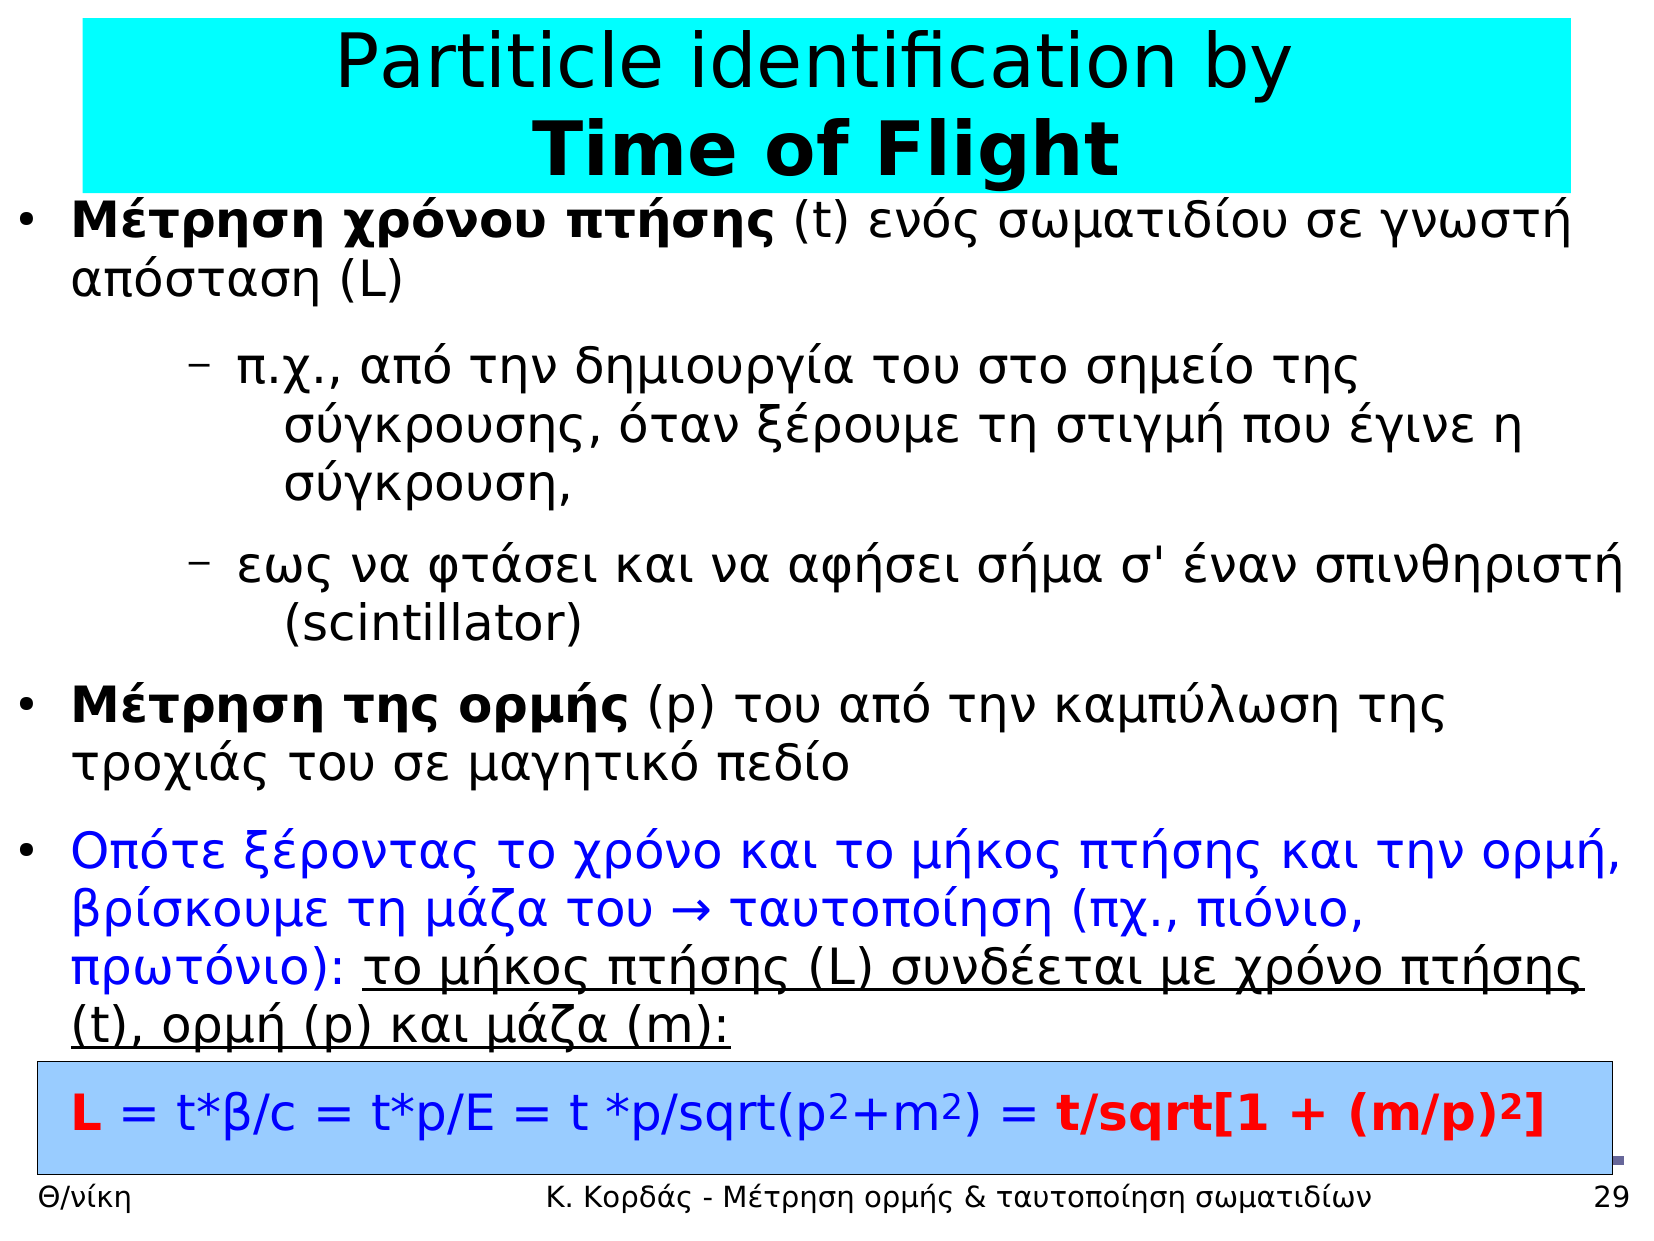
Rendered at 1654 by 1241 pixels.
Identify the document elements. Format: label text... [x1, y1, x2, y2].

text_box [37, 1168, 1613, 1175]
list Μέτρηση χρόνου πτήσης (t) ενός σωματιδίου σε γνωστή απόσταση (L) π.χ., από την δημιουργία του στο σημείο της σύγκρουσης, όταν ξέρουμε τη στιγμή που έγινε η σύγκρουση, εως να φτάσει και να αφήσει σήμα σ' έναν σπινθηριστή (scintillator) Μέτρηση της ορμής (p) του από την καμπύλωση της τροχιάς του σε μαγητικό πεδίο Οπότε ξέρoντας το χρόνο και το μήκος πτήσης και την ορμή, βρίσκουμε τη μάζα του → ταυτοποίηση (πχ., πιόνιο, πρωτόνιο): τo μήκος πτήσης (L) συνδέεται με χρόνο πτήσης (t), ορμή (p) και μάζα (m): L = t*β/c = t*p/E = t *p/sqrt(p2+m2) = t/sqrt[1 + (m/p)2] [0, 191, 1645, 1168]
title Partiticle identification by Time of Flight [82, 18, 1571, 191]
